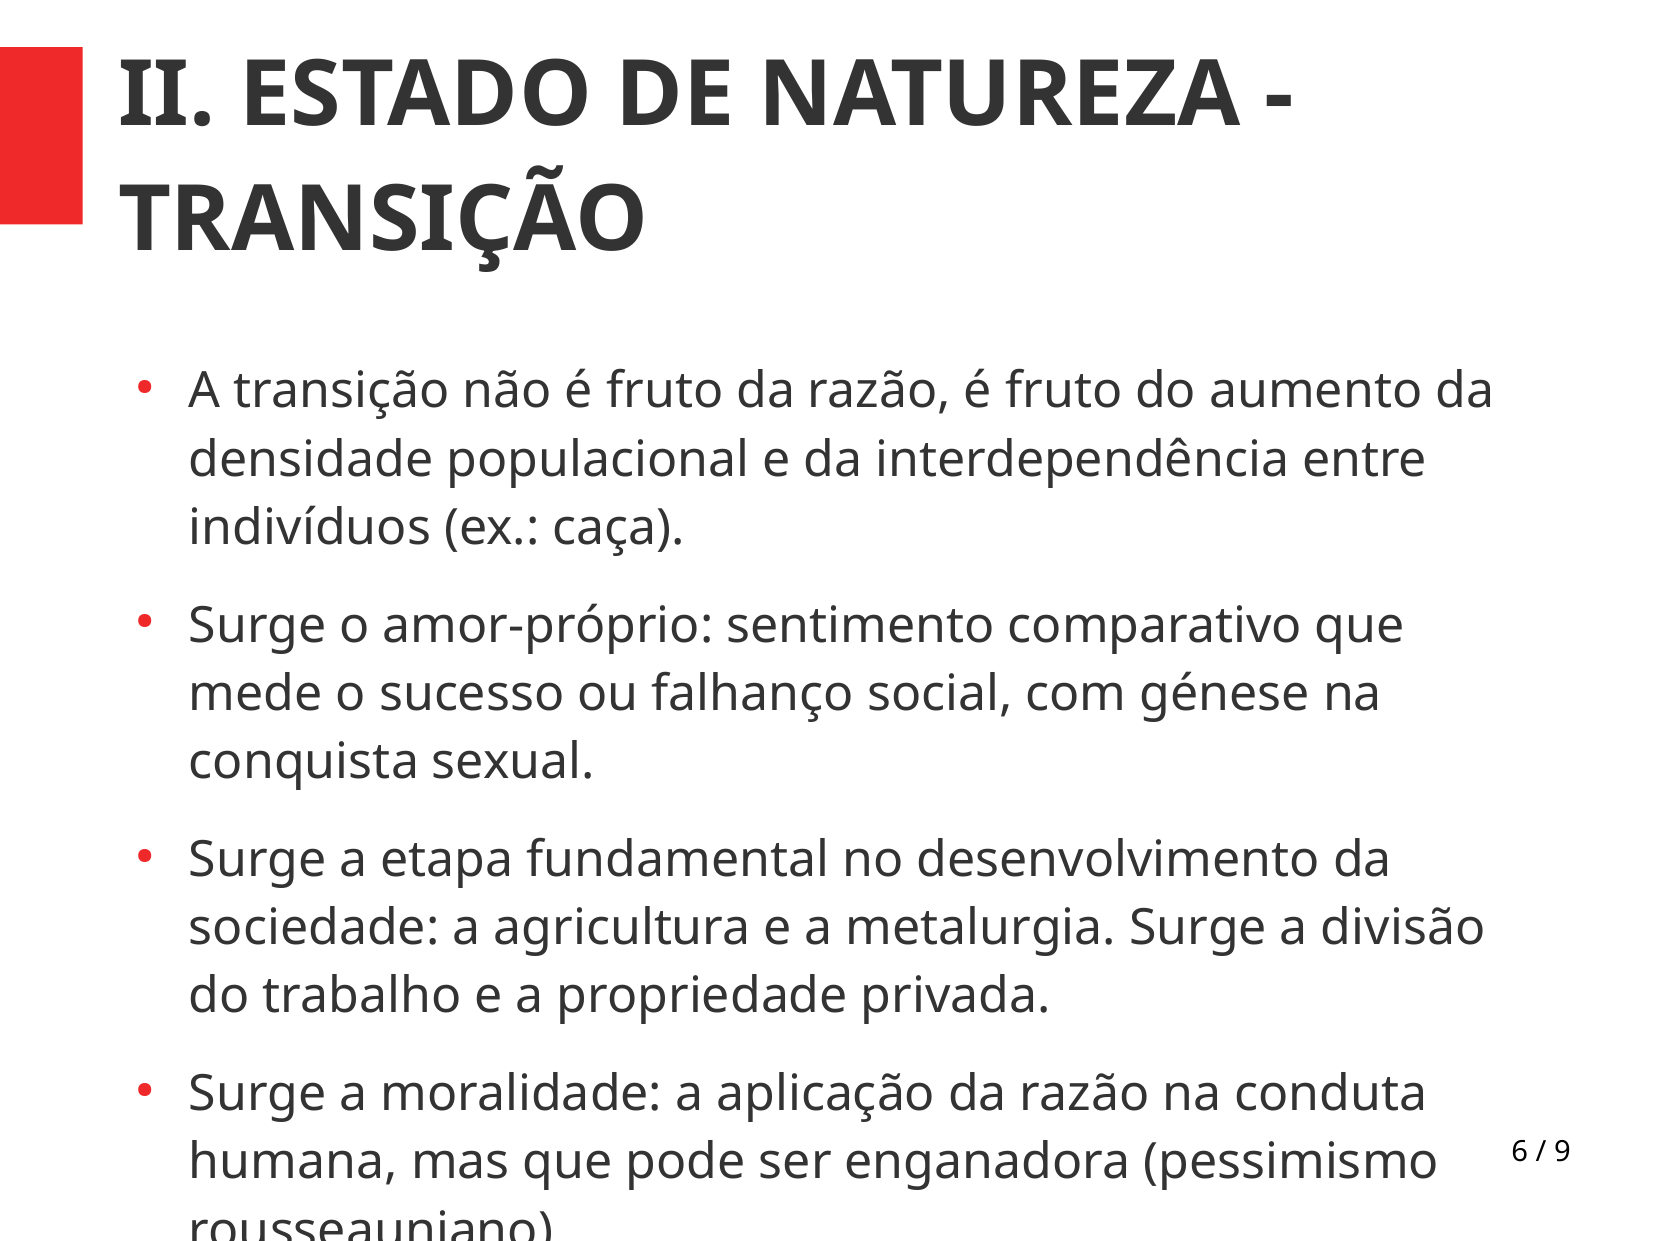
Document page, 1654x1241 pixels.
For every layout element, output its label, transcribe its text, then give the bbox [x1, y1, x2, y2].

list A transição não é fruto da razão, é fruto do aumento da densidade populacional e da interdependência entre indivíduos (ex.: caça). Surge o amor-próprio: sentimento comparativo que mede o sucesso ou falhanço social, com génese na conquista sexual. Surge a etapa fundamental no desenvolvimento da sociedade: a agricultura e a metalurgia. Surge a divisão do trabalho e a propriedade privada. Surge a moralidade: a aplicação da razão na conduta humana, mas que pode ser enganadora (pessimismo rousseauniano). [118, 354, 1536, 1074]
title II. ESTADO DE NATUREZA - TRANSIÇÃO [118, 45, 1571, 260]
